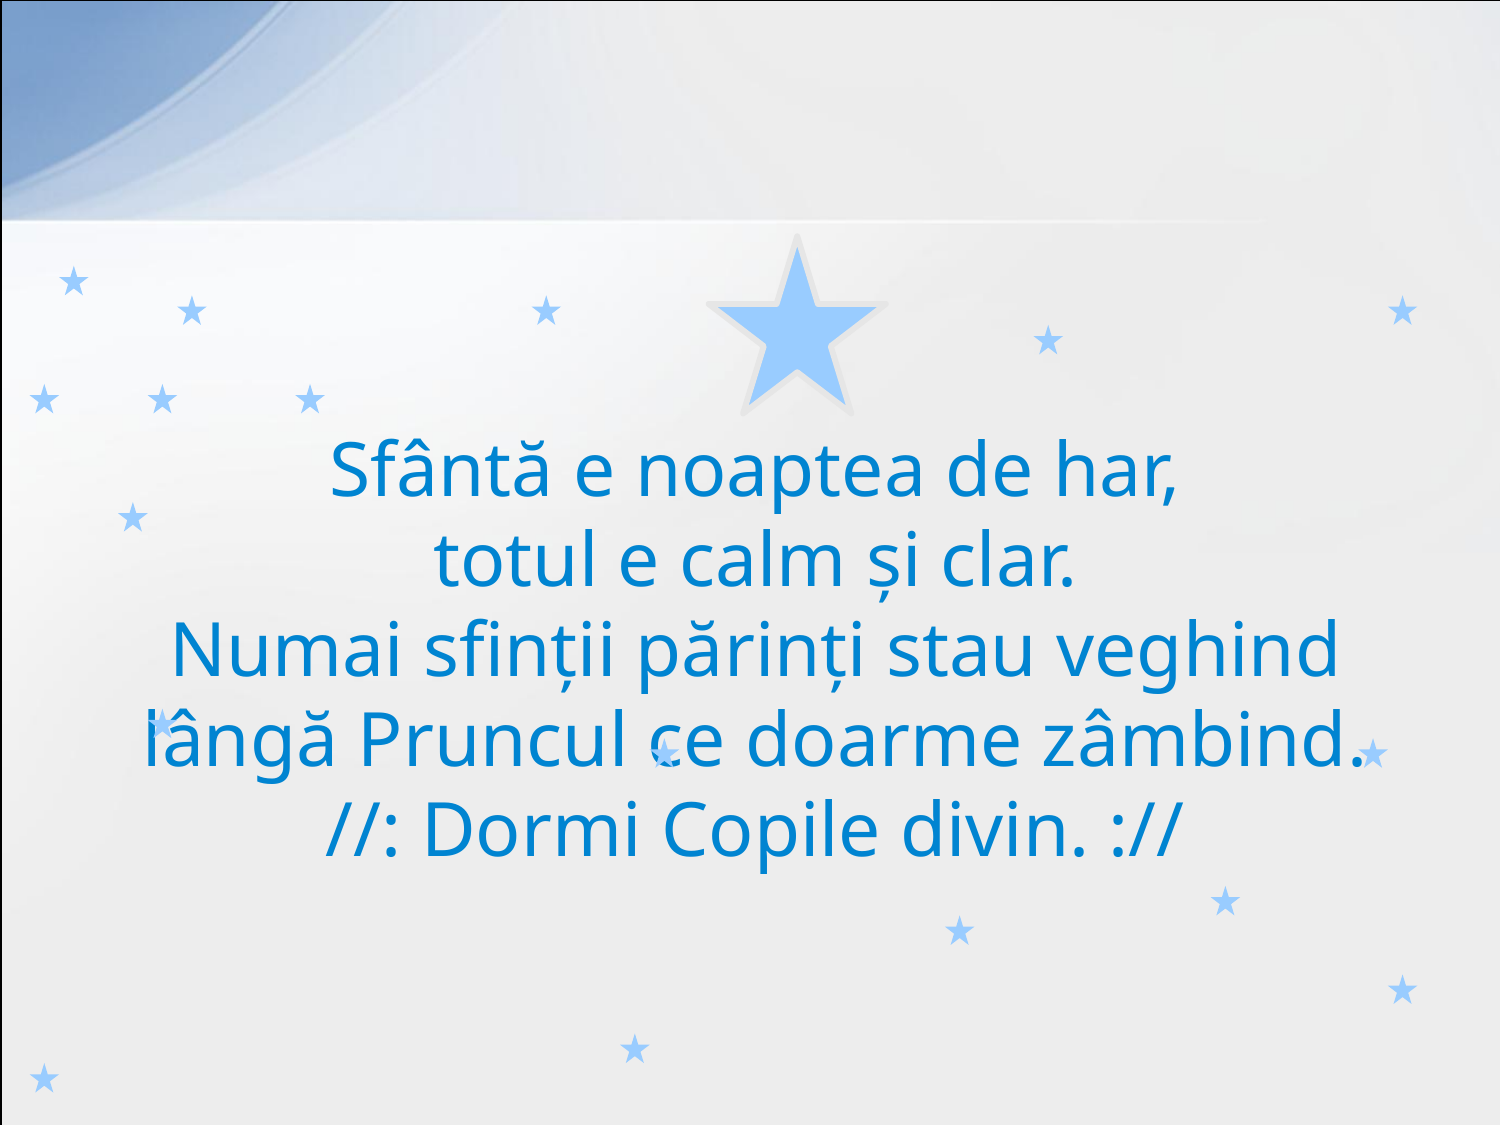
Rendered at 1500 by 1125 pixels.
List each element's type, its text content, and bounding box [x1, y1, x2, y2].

text_box [177, 295, 207, 325]
text_box [147, 383, 178, 414]
text_box [620, 1033, 650, 1064]
text_box [1387, 295, 1418, 325]
text_box [531, 295, 562, 325]
title Sfântă e noaptea de har, totul e calm şi clar. Numai sfinţii părinţi stau veghind lângă Pruncul ce doarme zâmbind. //: Dormi Copile divin. :// [118, 413, 1394, 879]
text_box [118, 501, 148, 532]
text_box [649, 738, 680, 768]
text_box [147, 708, 178, 739]
text_box [1358, 738, 1388, 768]
text_box [295, 383, 325, 414]
text_box [1387, 974, 1418, 1004]
text_box [944, 915, 975, 945]
text_box [29, 1062, 60, 1093]
text_box [1033, 324, 1064, 355]
text_box [708, 236, 886, 413]
text_box [29, 383, 60, 414]
text_box [1210, 885, 1241, 916]
picture [2, 1, 1500, 1125]
text_box [59, 265, 89, 296]
